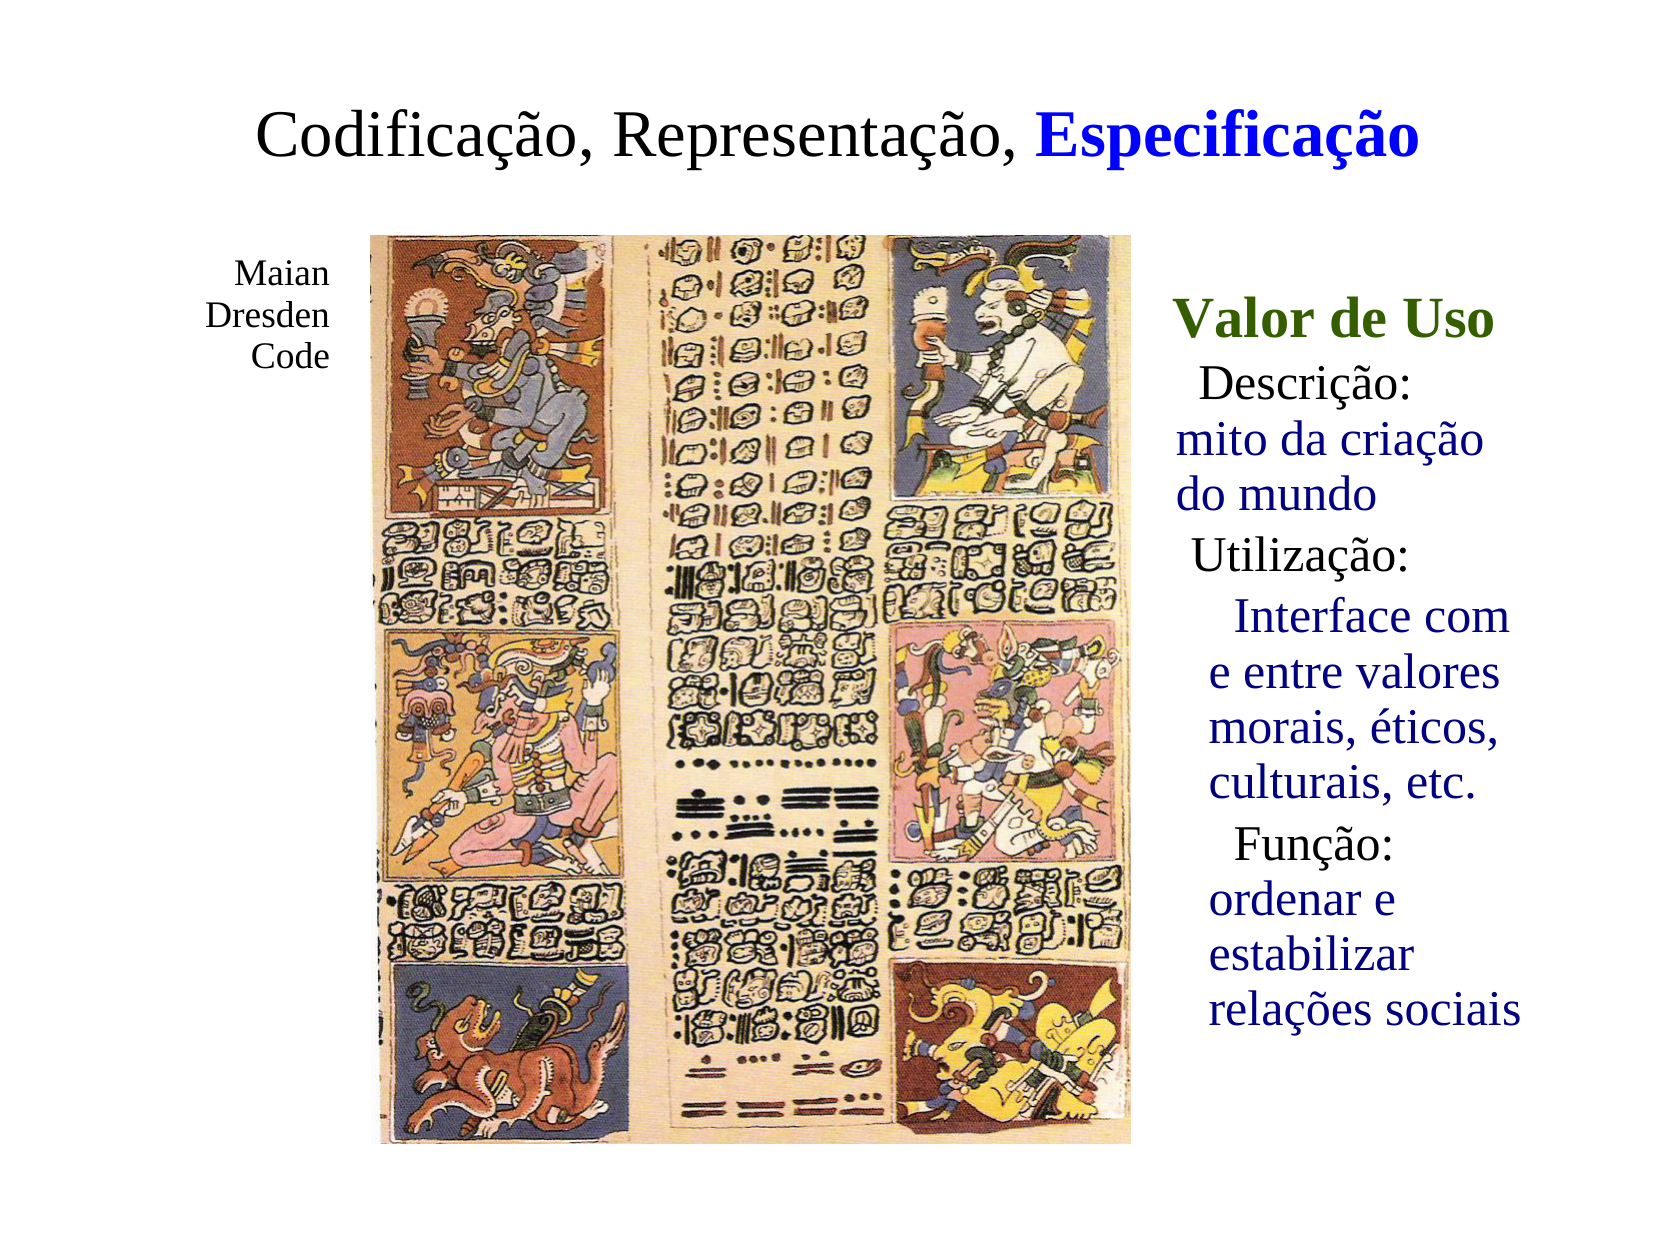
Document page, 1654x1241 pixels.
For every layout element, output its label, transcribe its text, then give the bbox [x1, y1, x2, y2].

text_box Codificação, Representação, Especificação [158, 96, 1520, 171]
picture [370, 235, 1131, 1144]
text_box Valor de Uso Descrição: mito da criação do mundo Utilização: Interface com e entre valores morais, éticos, culturais, etc. Função: ordenar e estabilizar relações sociais [1105, 272, 1535, 1098]
text_box Maian Dresden Code [168, 251, 331, 377]
